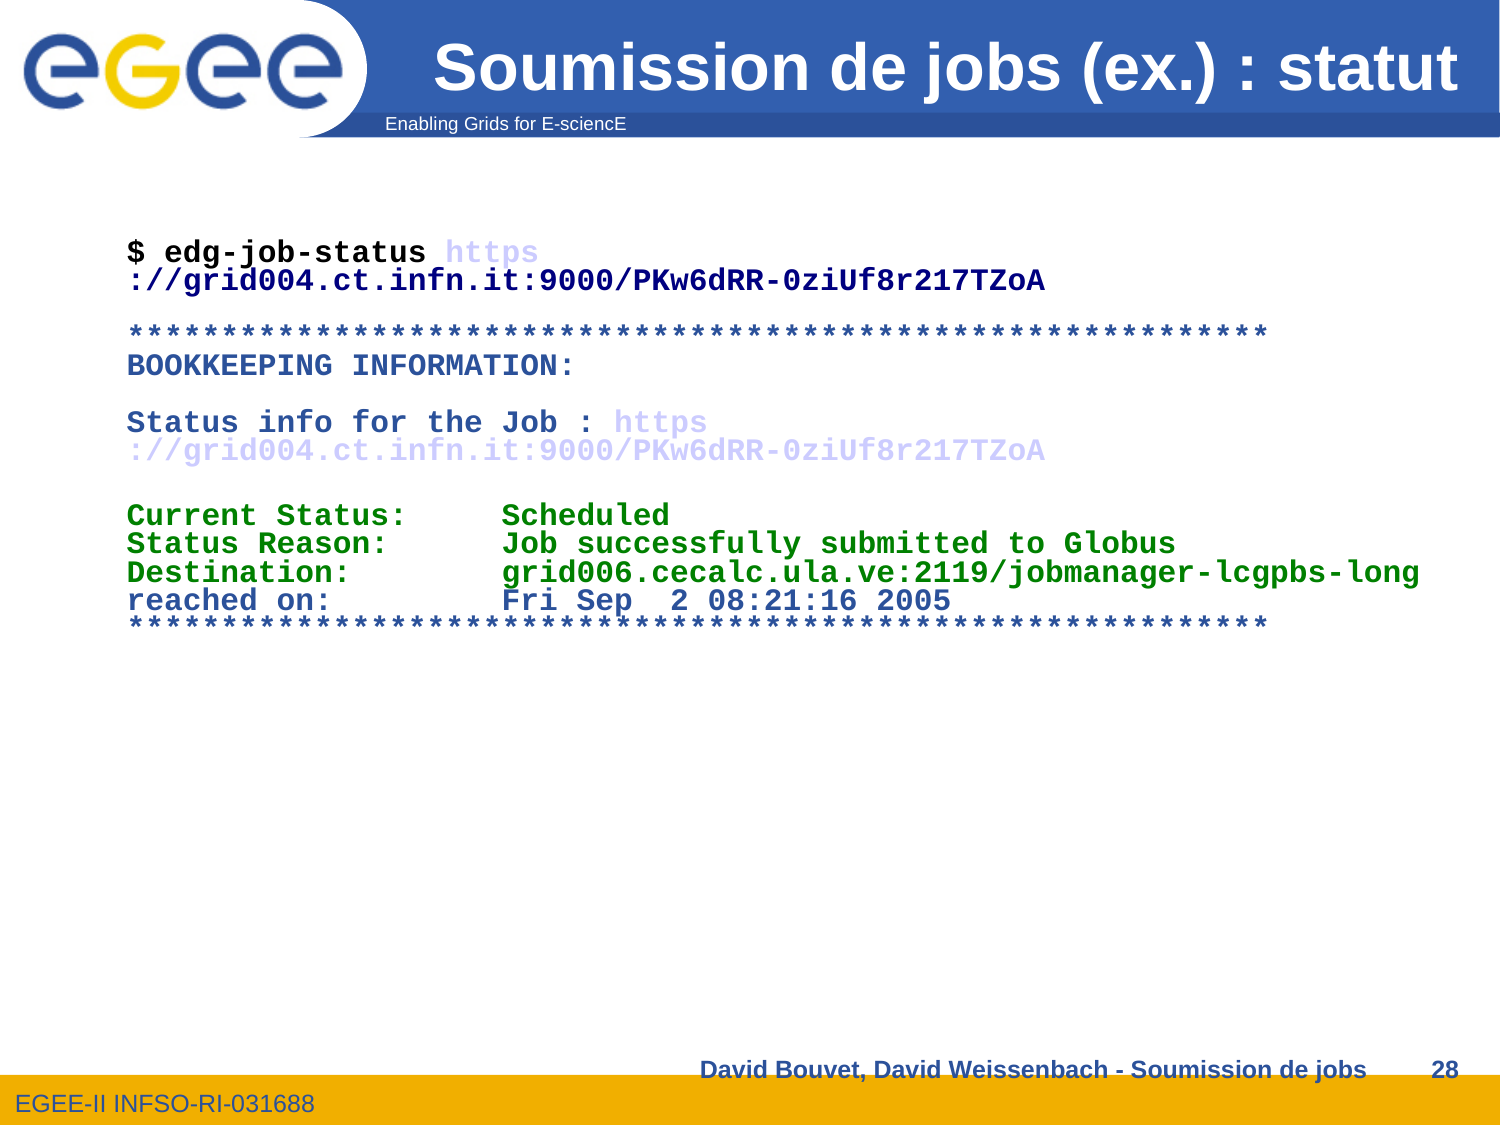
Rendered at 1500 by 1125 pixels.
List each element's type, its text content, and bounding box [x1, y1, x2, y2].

picture [18, 30, 349, 112]
list $ edg-job-status https://grid004.ct.infn.it:9000/PKw6dRR-0ziUf8r217TZoA ************************************************************* BOOKKEEPING INFORMATION: Status info for the Job : https://grid004.ct.infn.it:9000/PKw6dRR-0ziUf8r217TZoA Current Status: Scheduled Status Reason: Job successfully submitted to Globus Destination: grid006.cecalc.ula.ve:2119/jobmanager-lcgpbs-long reached on: Fri Sep 2 08:21:16 2005 ************************************************************* [56, 159, 1466, 1051]
title Soumission de jobs (ex.) : statut [369, 9, 1475, 126]
